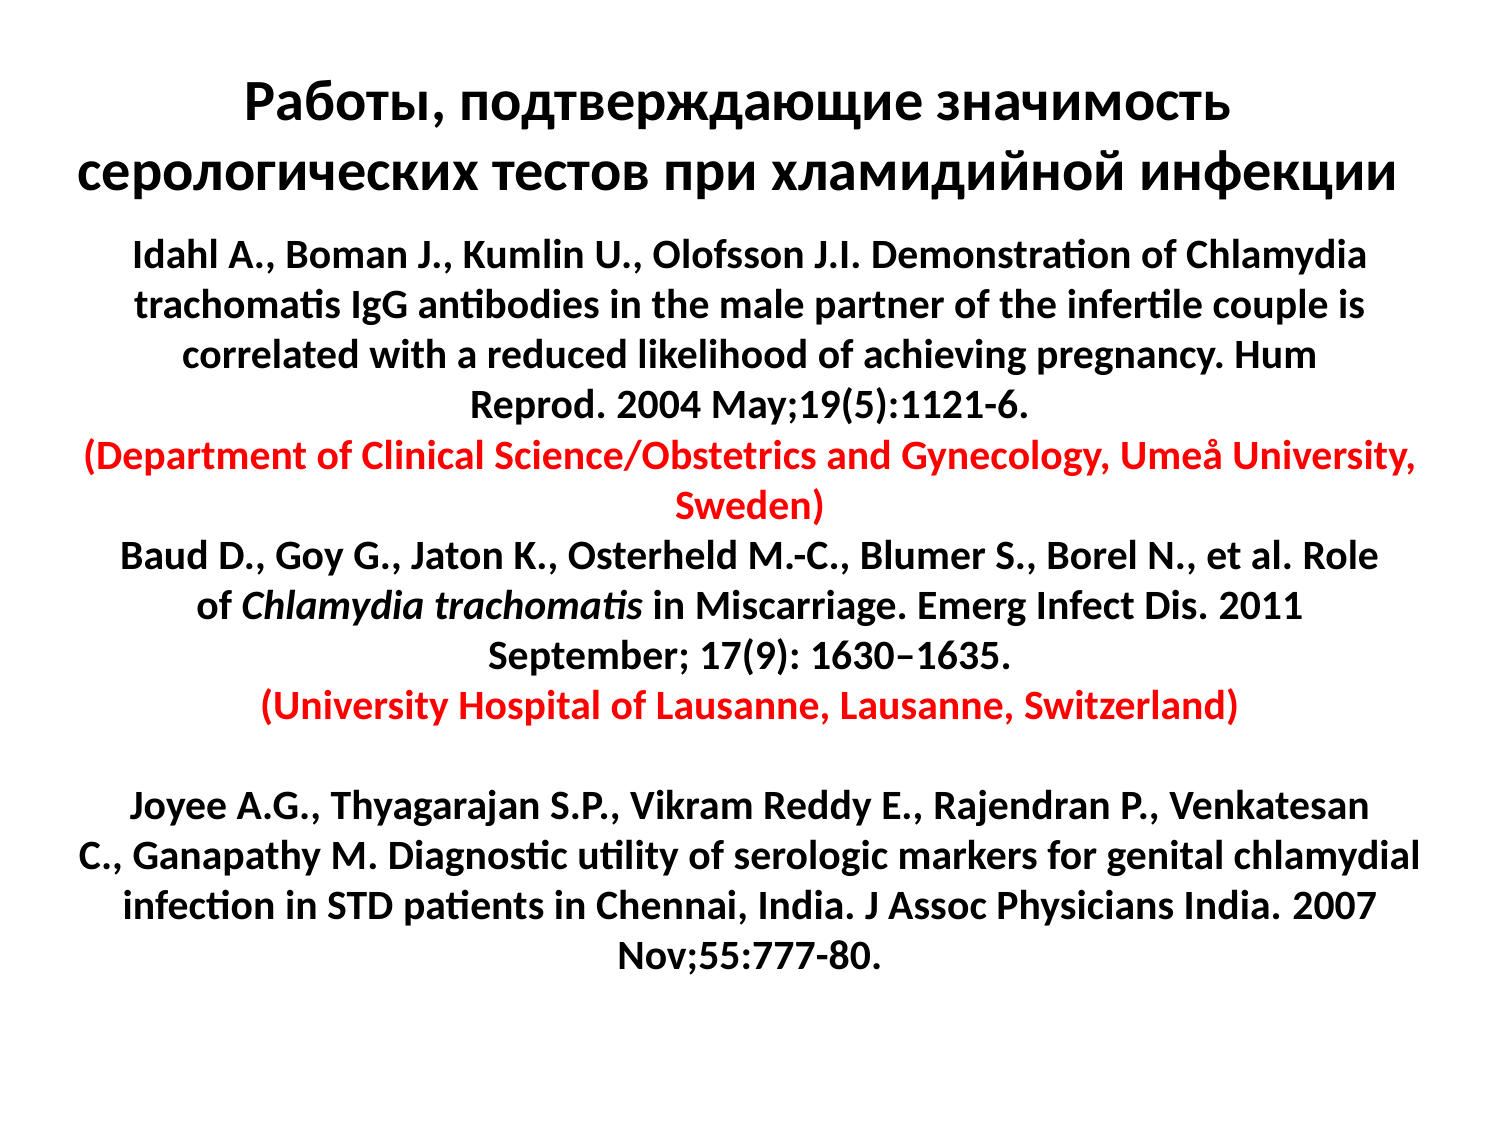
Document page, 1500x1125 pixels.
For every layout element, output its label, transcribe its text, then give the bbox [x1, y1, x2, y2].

title Работы, подтверждающие значимость серологических тестов при хламидийной инфекции [41, 54, 1436, 173]
subtitle Idahl A., Boman J., Kumlin U., Olofsson J.I. Demonstration of Chlamydia trachomatis IgG antibodies in the male partner of the infertile couple is correlated with a reduced likelihood of achieving pregnancy. Hum Reprod. 2004 May;19(5):1121-6. (Department of Clinical Science/Obstetrics and Gynecology, Umeå University, Sweden) Baud D., Goy G., Jaton K., Osterheld M.-C., Blumer S., Borel N., et al. Role of Chlamydia trachomatis in Miscarriage. Emerg Infect Dis. 2011 September; 17(9): 1630–1635. (University Hospital of Lausanne, Lausanne, Switzerland) Joyee A.G., Thyagarajan S.P., Vikram Reddy E., Rajendran P., Venkatesan C., Ganapathy M. Diagnostic utility of serologic markers for genital chlamydial infection in STD patients in Chennai, India. J Assoc Physicians India. 2007 Nov;55:777-80. [53, 219, 1447, 1071]
